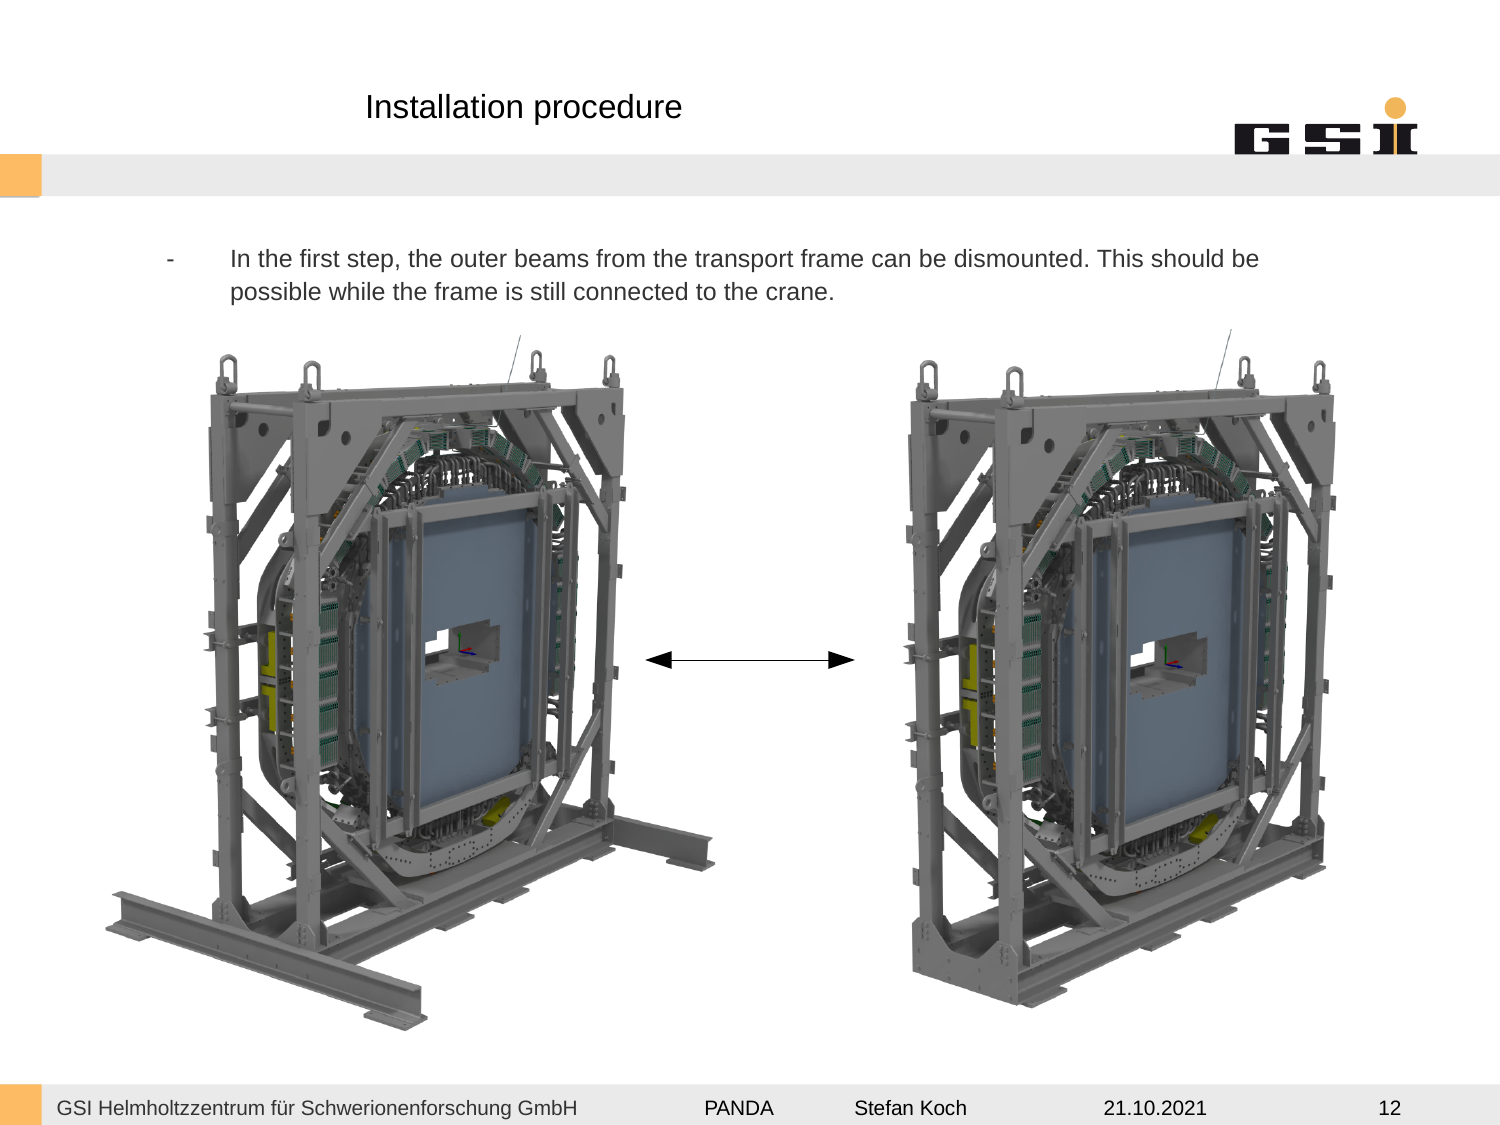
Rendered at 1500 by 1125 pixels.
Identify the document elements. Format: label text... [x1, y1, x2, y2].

picture [1233, 95, 1419, 154]
text_box - In the first step, the outer beams from the transport frame can be dismounted. This should be possible while the frame is still connected to the crane. [69, 218, 1417, 1023]
picture [885, 329, 1342, 1014]
picture [90, 335, 721, 1036]
text_box Installation procedure [195, 80, 1186, 162]
